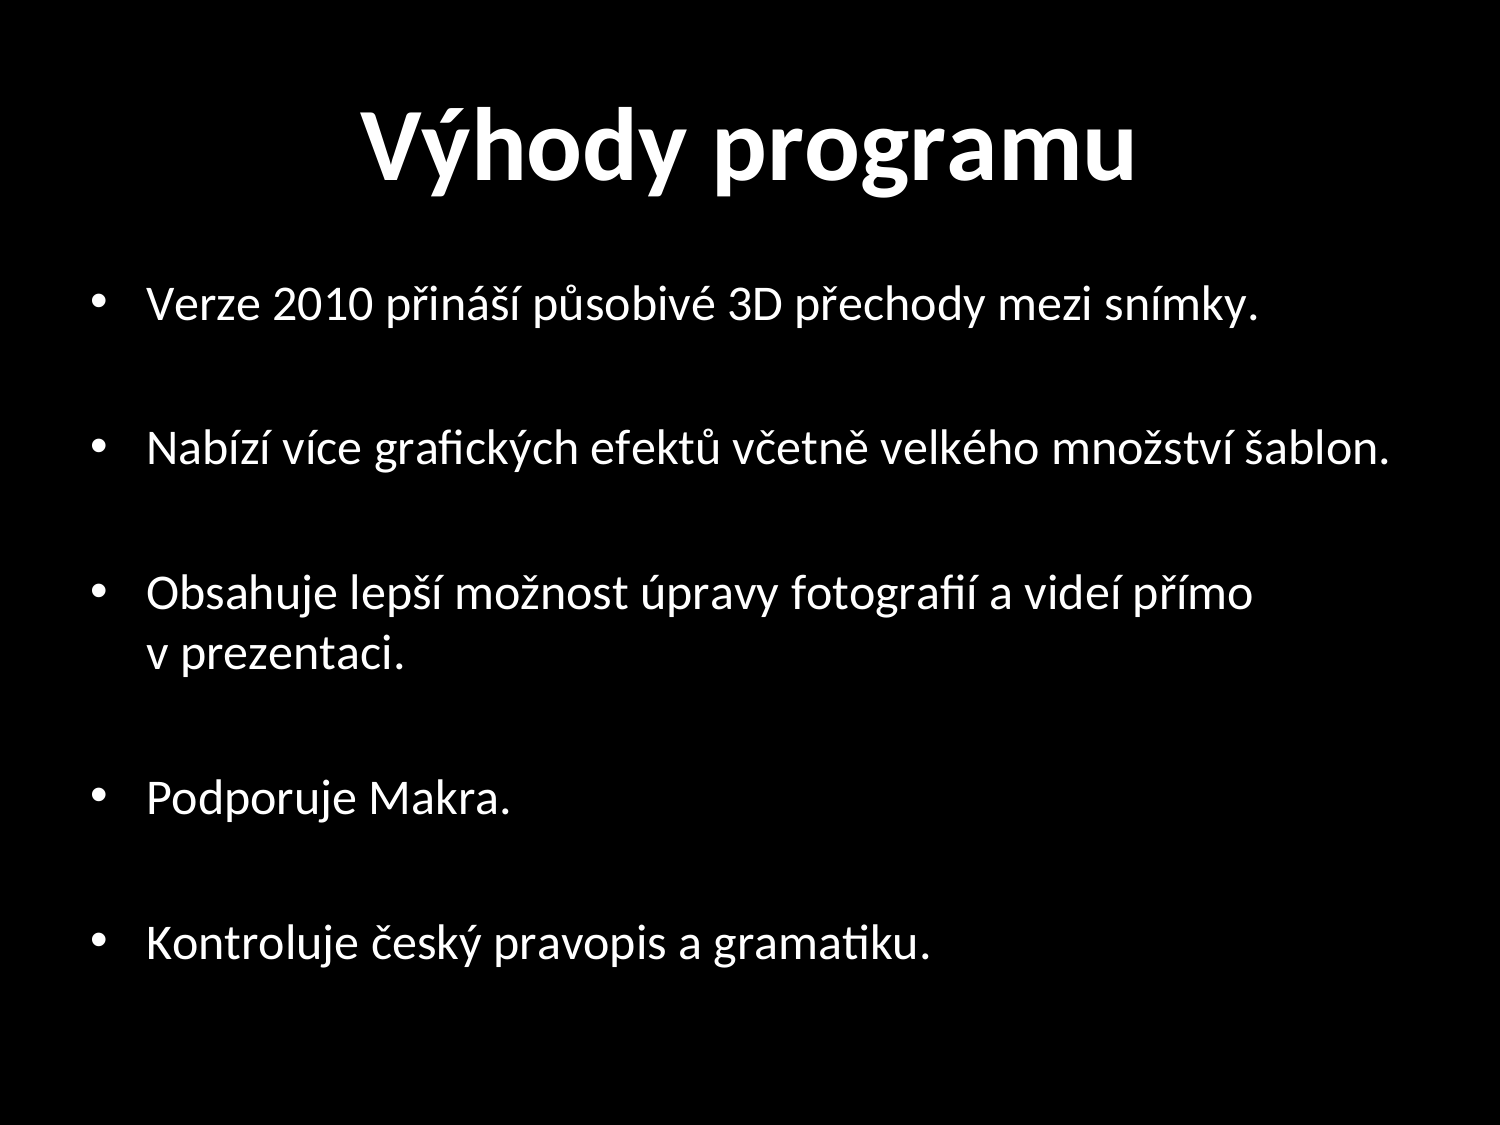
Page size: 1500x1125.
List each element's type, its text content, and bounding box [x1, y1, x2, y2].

list Verze 2010 přináší působivé 3D přechody mezi snímky. Nabízí více grafických efektů včetně velkého množství šablon. Obsahuje lepší možnost úpravy fotografií a videí přímo v prezentaci. Podporuje Makra. Kontroluje český pravopis a gramatiku. [75, 262, 1500, 1125]
title Výhody programu [75, 45, 1426, 233]
